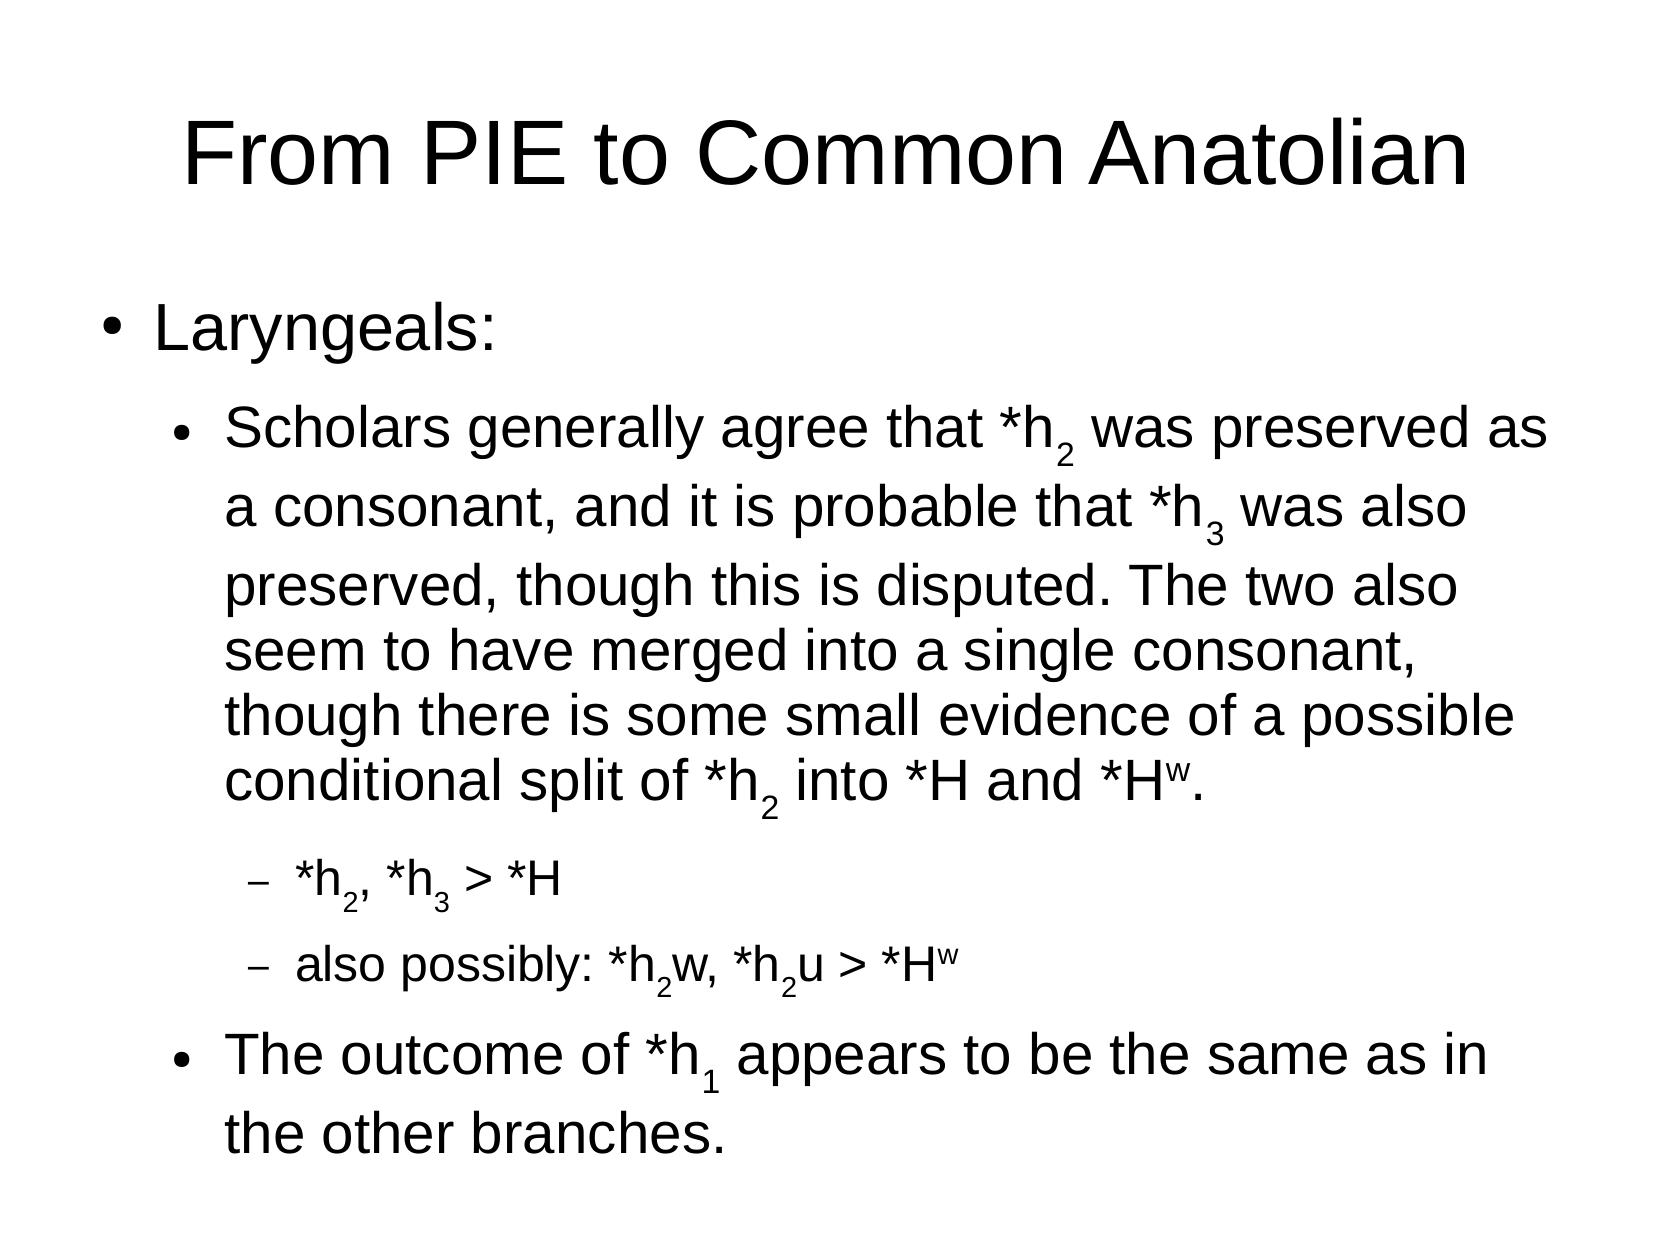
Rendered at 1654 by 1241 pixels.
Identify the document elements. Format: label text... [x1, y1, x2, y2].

list Laryngeals: Scholars generally agree that *h2 was preserved as a consonant, and it is probable that *h3 was also preserved, though this is disputed. The two also seem to have merged into a single consonant, though there is some small evidence of a possible conditional split of *h2 into *H and *Hw. *h2, *h3 > *H also possibly: *h2w, *h2u > *Hw The outcome of *h1 appears to be the same as in the other branches. [82, 290, 1571, 1163]
title From PIE to Common Anatolian [82, 49, 1571, 257]
